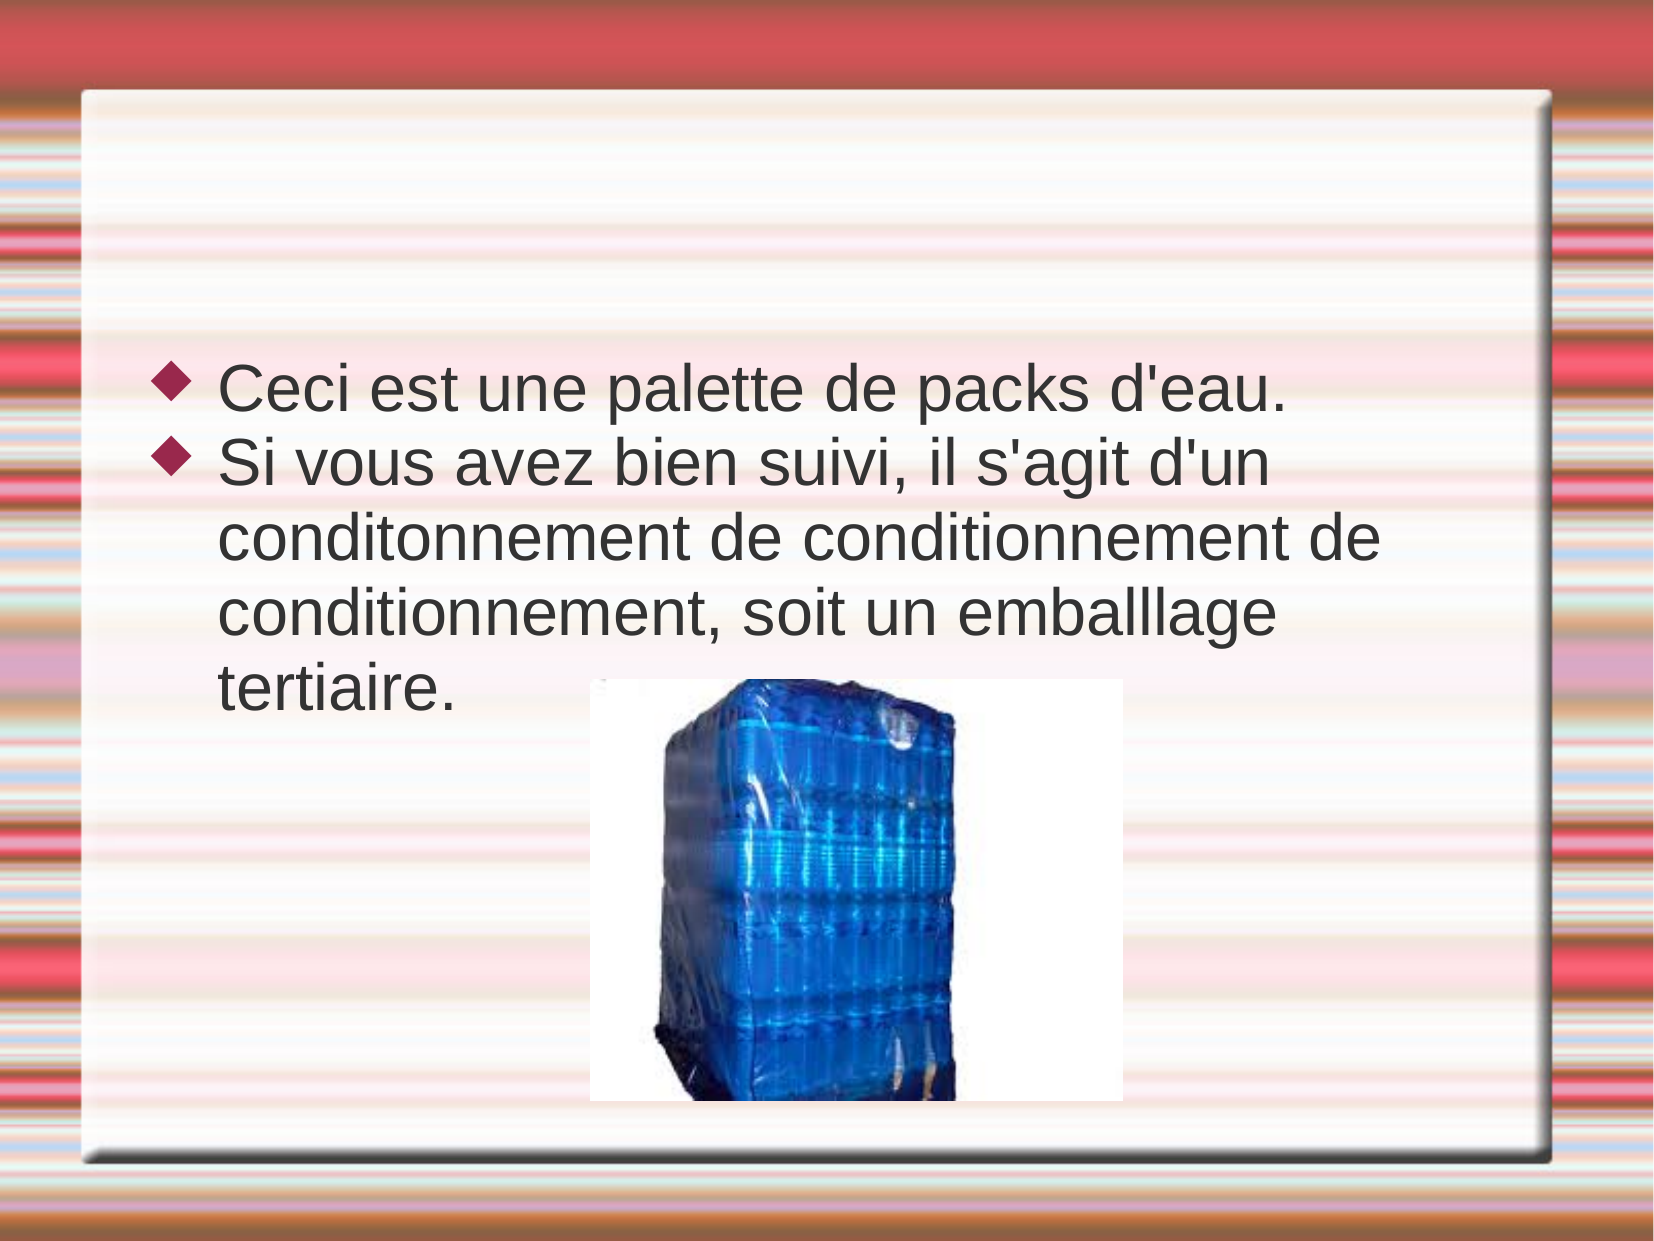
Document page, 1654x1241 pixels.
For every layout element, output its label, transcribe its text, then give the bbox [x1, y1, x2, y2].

picture [0, 0, 1654, 1241]
list Ceci est une palette de packs d'eau. Si vous avez bien suivi, il s'agit d'un conditonnement de conditionnement de conditionnement, soit un emballlage tertiaire. [134, 350, 1516, 1132]
